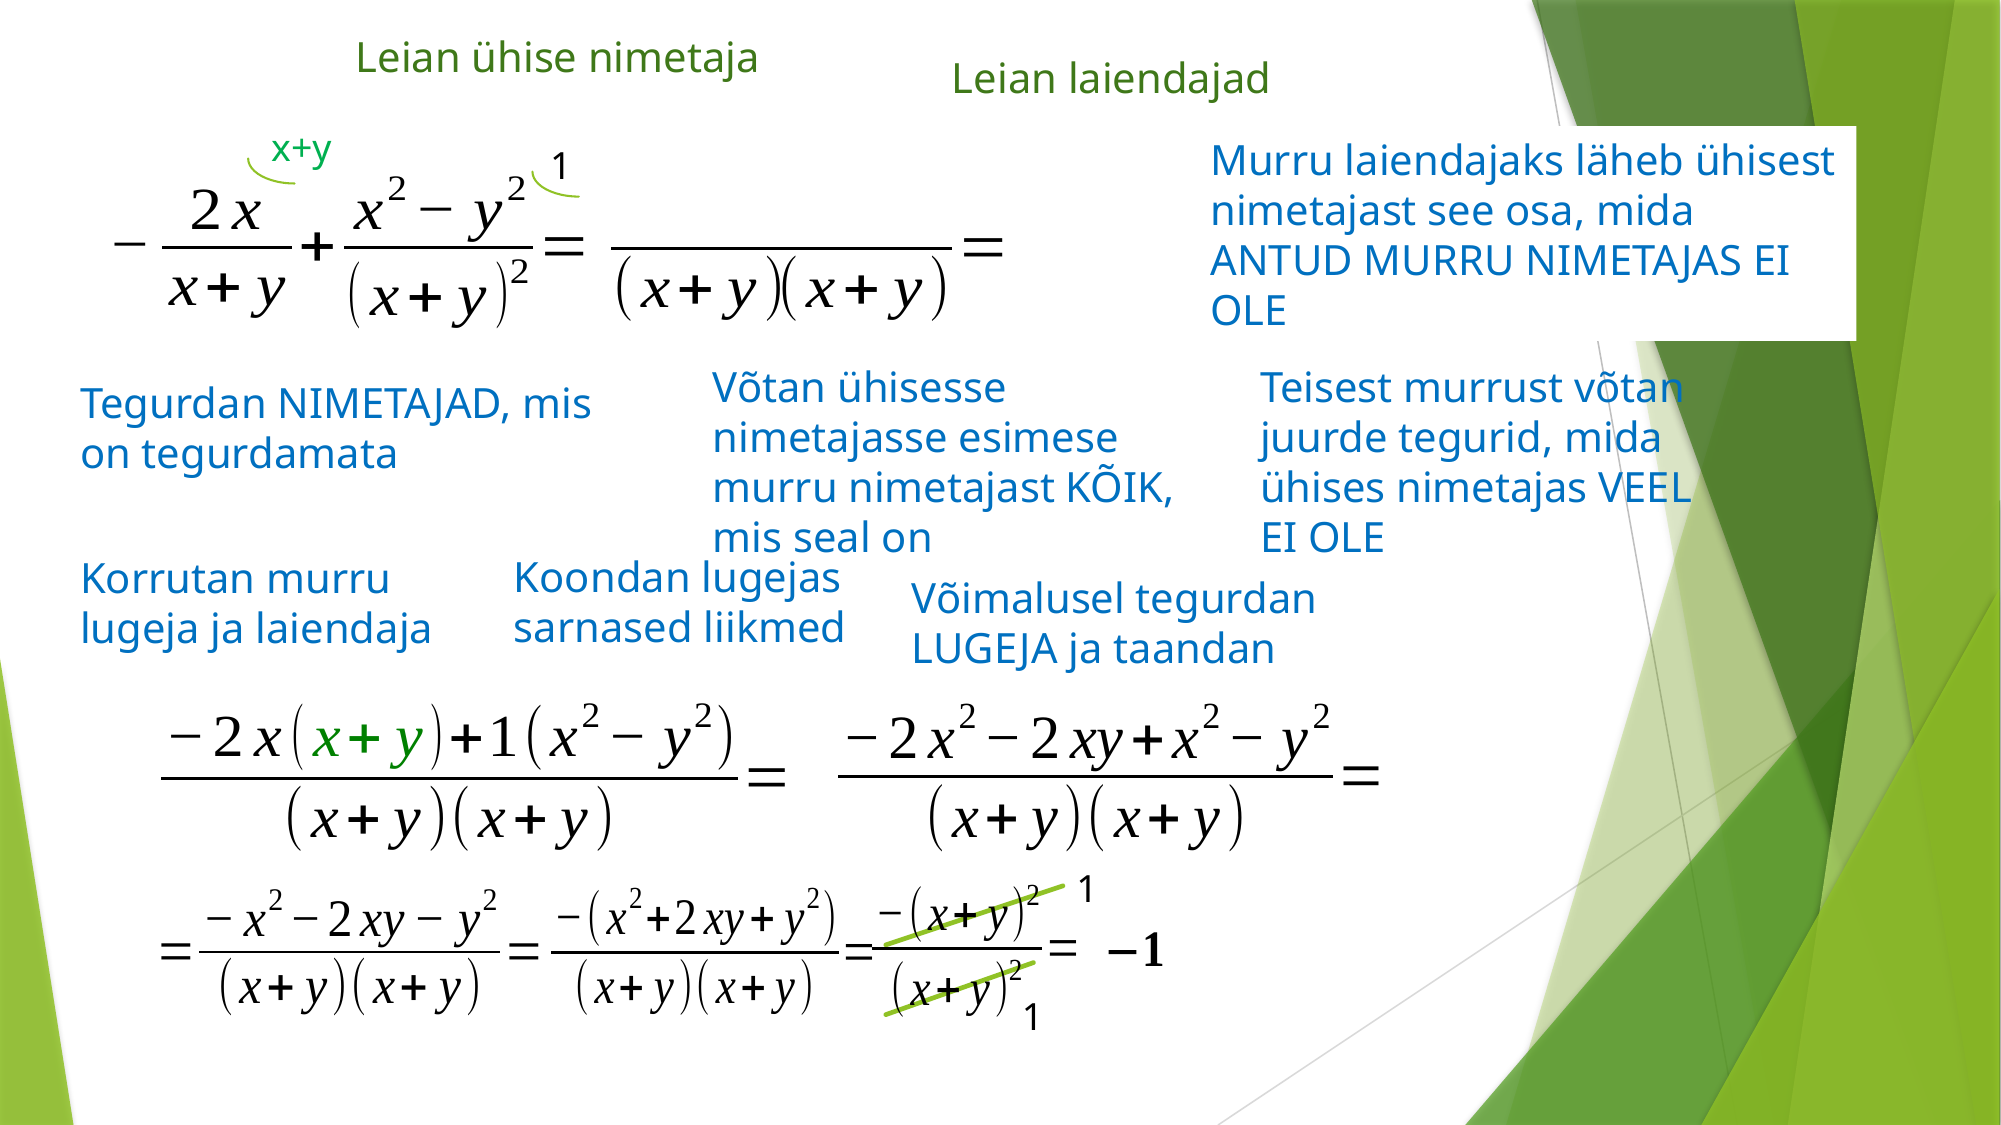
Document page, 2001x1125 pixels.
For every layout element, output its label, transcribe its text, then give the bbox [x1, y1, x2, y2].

chart [100, 167, 599, 333]
text_box Teisest murrust võtan juurde tegurid, mida ühises nimetajas VEEL EI OLE [1245, 353, 1794, 569]
chart [144, 877, 1087, 1021]
text_box Tegurdan NIMETAJAD, mis on tegurdamata [65, 369, 665, 485]
chart [151, 695, 800, 855]
text_box Koondan lugejas sarnased liikmed [499, 543, 937, 658]
chart [1100, 921, 1170, 978]
text_box 1 [1007, 1021, 1059, 1046]
text_box 1 [1061, 857, 1113, 918]
text_box Leian laiendajad [937, 44, 1385, 110]
chart [601, 177, 1018, 325]
text_box Korrutan murru lugeja ja laiendaja [65, 544, 503, 660]
text_box Leian ühise nimetaja [340, 23, 788, 88]
text_box Murru laiendajaks läheb ühisest nimetajast see osa, mida ANTUD MURRU NIMETAJAS EI OLE [1195, 126, 1857, 341]
text_box Võtan ühisesse nimetajasse esimese murru nimetajast KÕIK, mis seal on [698, 353, 1245, 564]
chart [829, 695, 1394, 855]
text_box x+y [256, 116, 347, 177]
text_box 1 [535, 134, 587, 195]
text_box Võimalusel tegurdan LUGEJA ja taandan [897, 564, 1335, 680]
